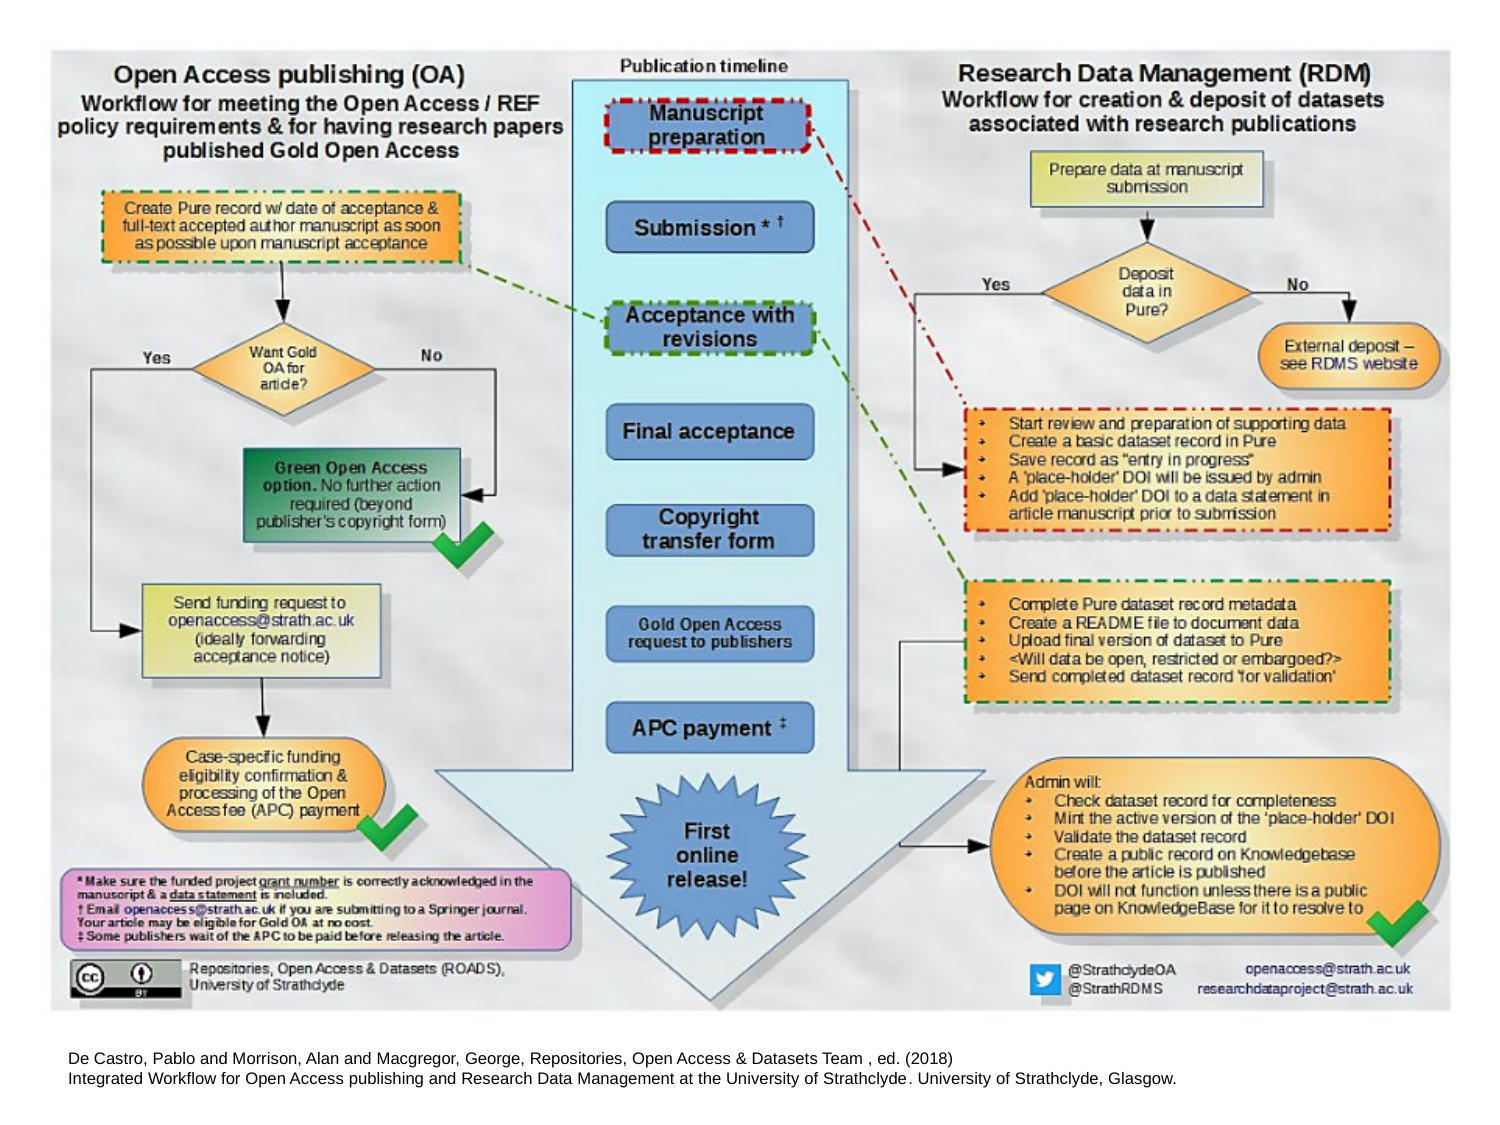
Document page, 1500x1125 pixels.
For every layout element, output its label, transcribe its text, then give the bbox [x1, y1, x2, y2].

text_box De Castro, Pablo and Morrison, Alan and Macgregor, George, Repositories, Open Access & Datasets Team , ed. (2018) Integrated Workflow for Open Access publishing and Research Data Management at the University of Strathclyde. University of Strathclyde, Glasgow. [53, 1040, 1210, 1096]
picture [0, 0, 1500, 1061]
